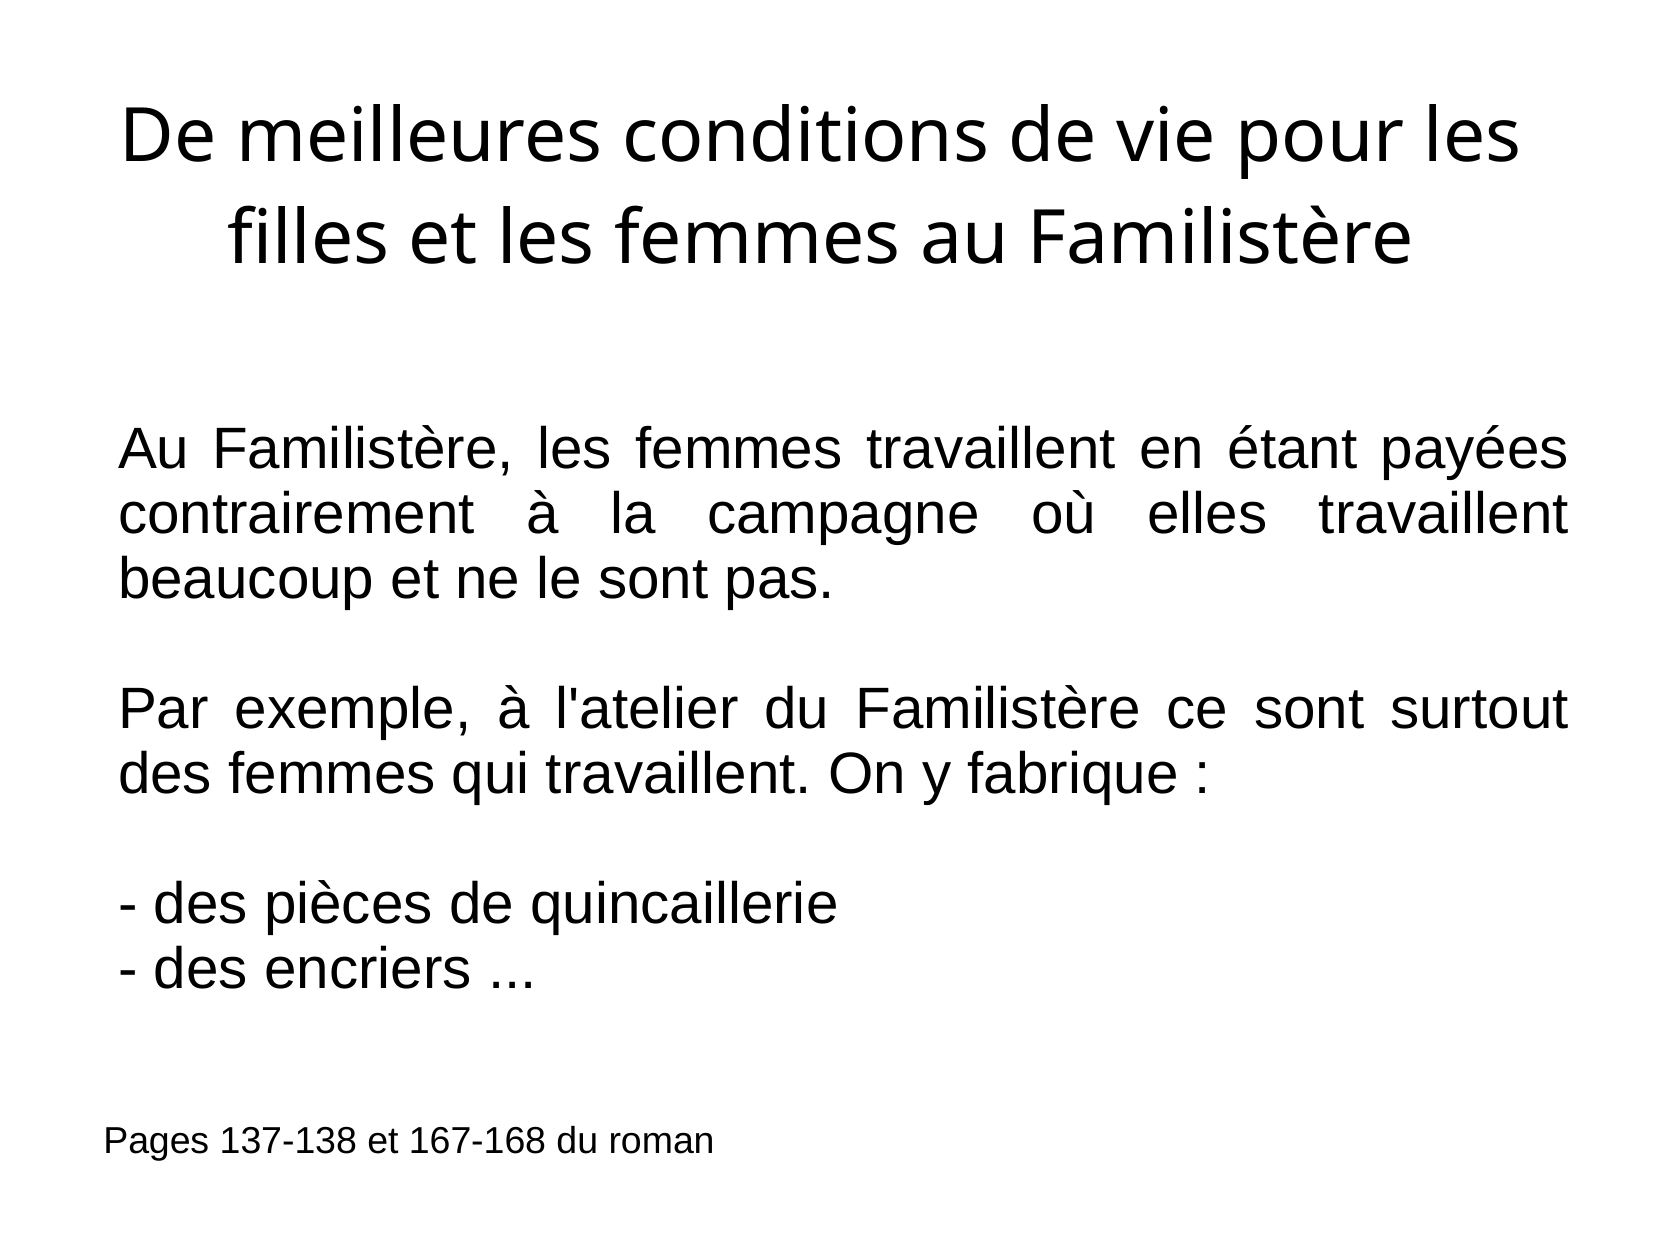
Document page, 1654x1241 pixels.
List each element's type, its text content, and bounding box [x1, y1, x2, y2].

title De meilleures conditions de vie pour les filles et les femmes au Familistère [76, 29, 1565, 338]
subtitle Au Familistère, les femmes travaillent en étant payées contrairement à la campagne où elles travaillent beaucoup et ne le sont pas. Par exemple, à l'atelier du Familistère ce sont surtout des femmes qui travaillent. On y fabrique : - des pièces de quincaillerie - des encriers ... [118, 354, 1571, 1063]
text_box Pages 137-138 et 167-168 du roman [88, 1111, 730, 1211]
